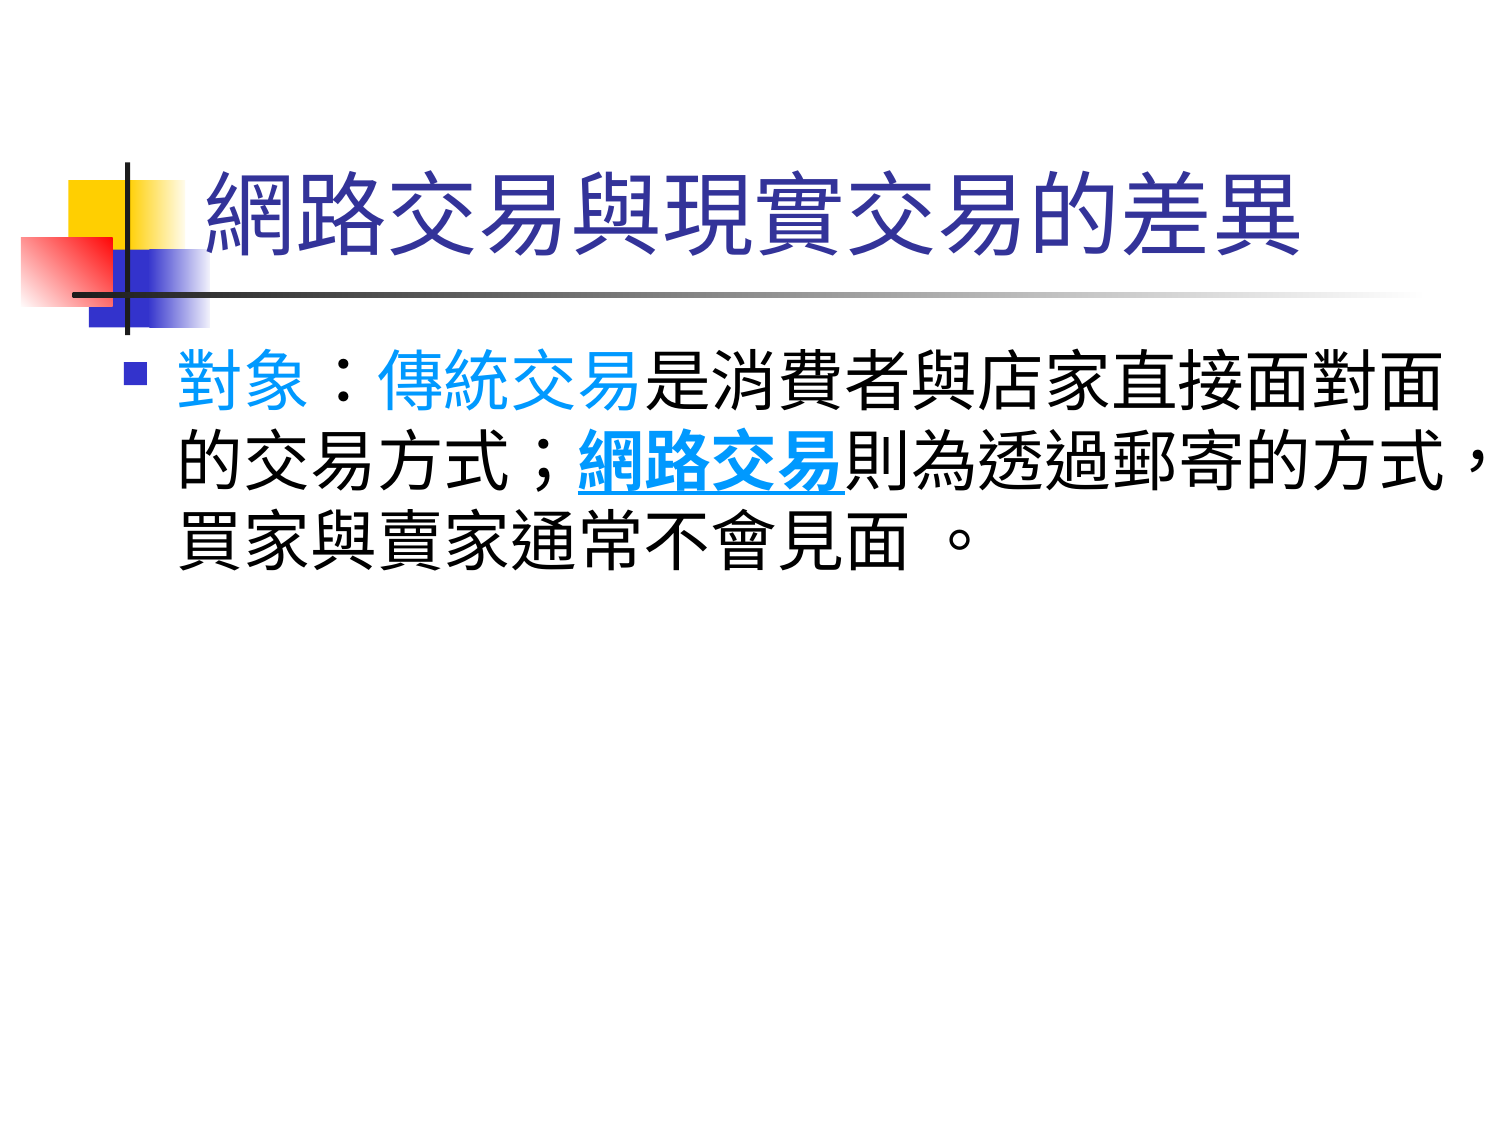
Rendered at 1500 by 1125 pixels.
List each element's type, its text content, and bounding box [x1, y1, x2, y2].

list 對象：傳統交易是消費者與店家直接面對面的交易方式；網路交易則為透過郵寄的方式，買家與賣家通常不會見面 。 [105, 330, 1488, 1050]
title 網路交易與現實交易的差異 [188, 35, 1468, 276]
